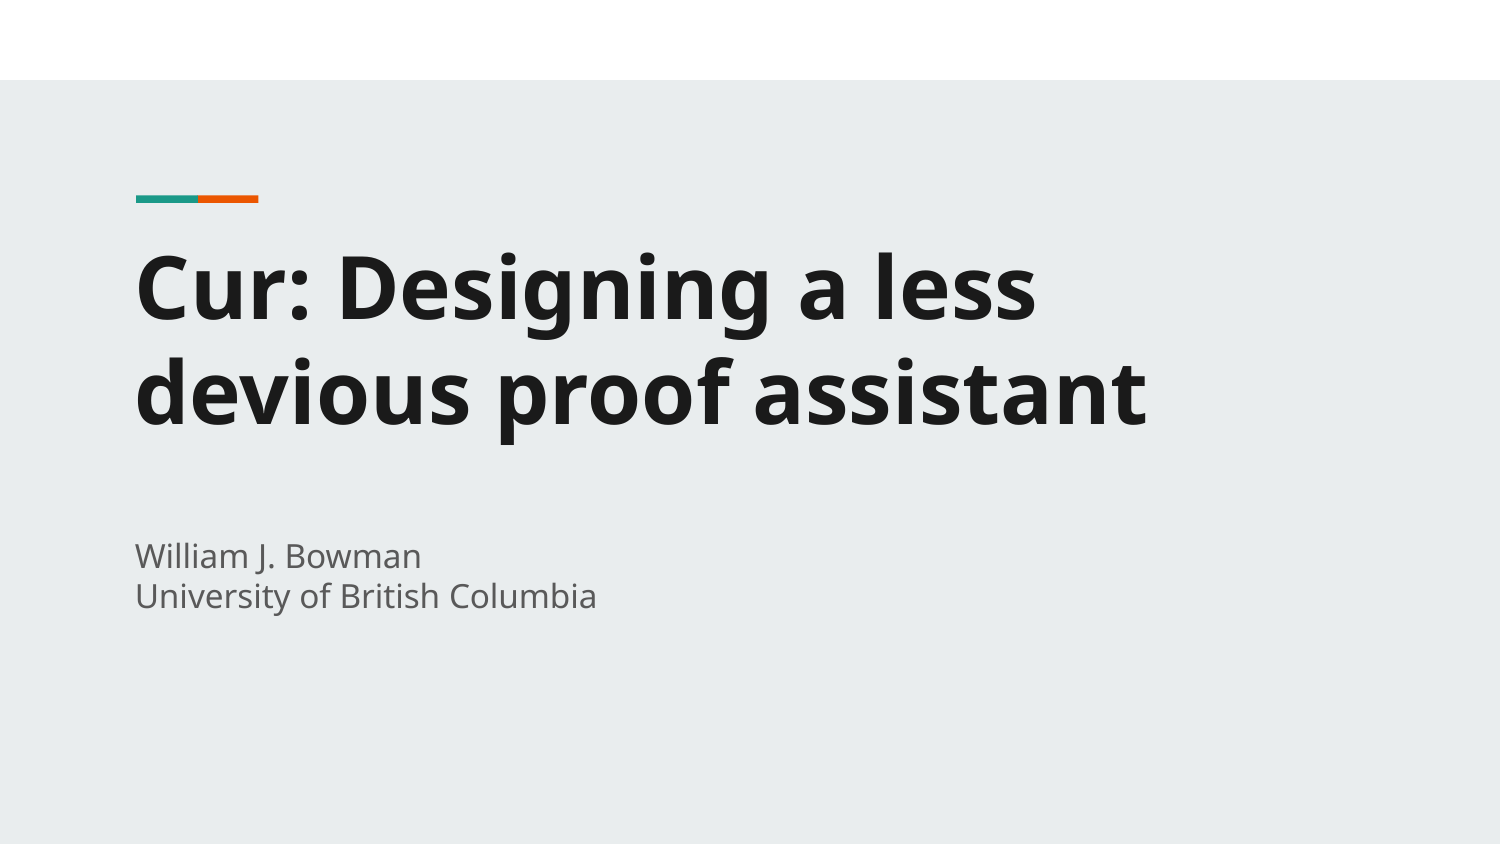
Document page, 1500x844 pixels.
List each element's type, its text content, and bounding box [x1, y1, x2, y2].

subtitle William J. Bowman University of British Columbia [119, 520, 1381, 610]
title Cur: Designing a less devious proof assistant [119, 216, 1381, 490]
